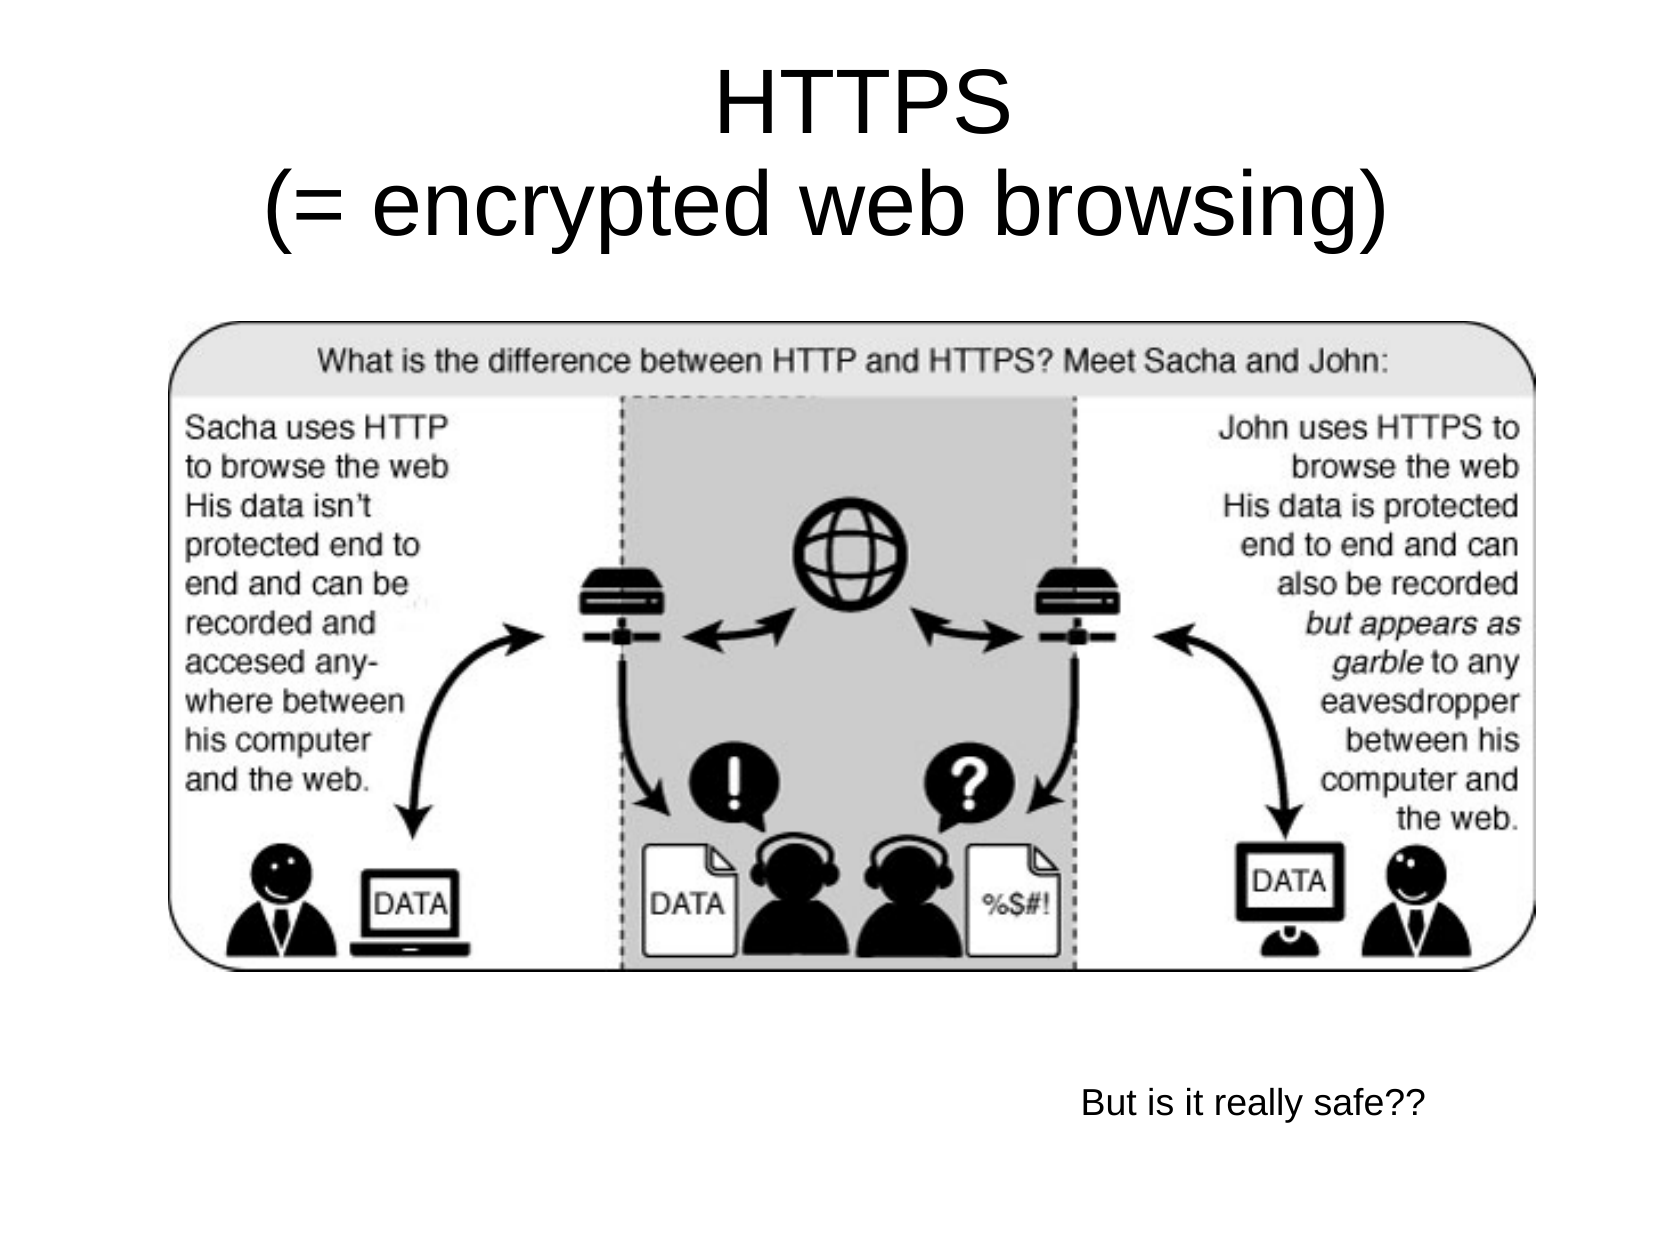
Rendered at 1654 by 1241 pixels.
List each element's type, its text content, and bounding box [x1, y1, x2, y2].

title HTTPS (= encrypted web browsing) [82, 49, 1571, 257]
text_box But is it really safe?? [1065, 1074, 1654, 1131]
picture [168, 321, 1536, 972]
